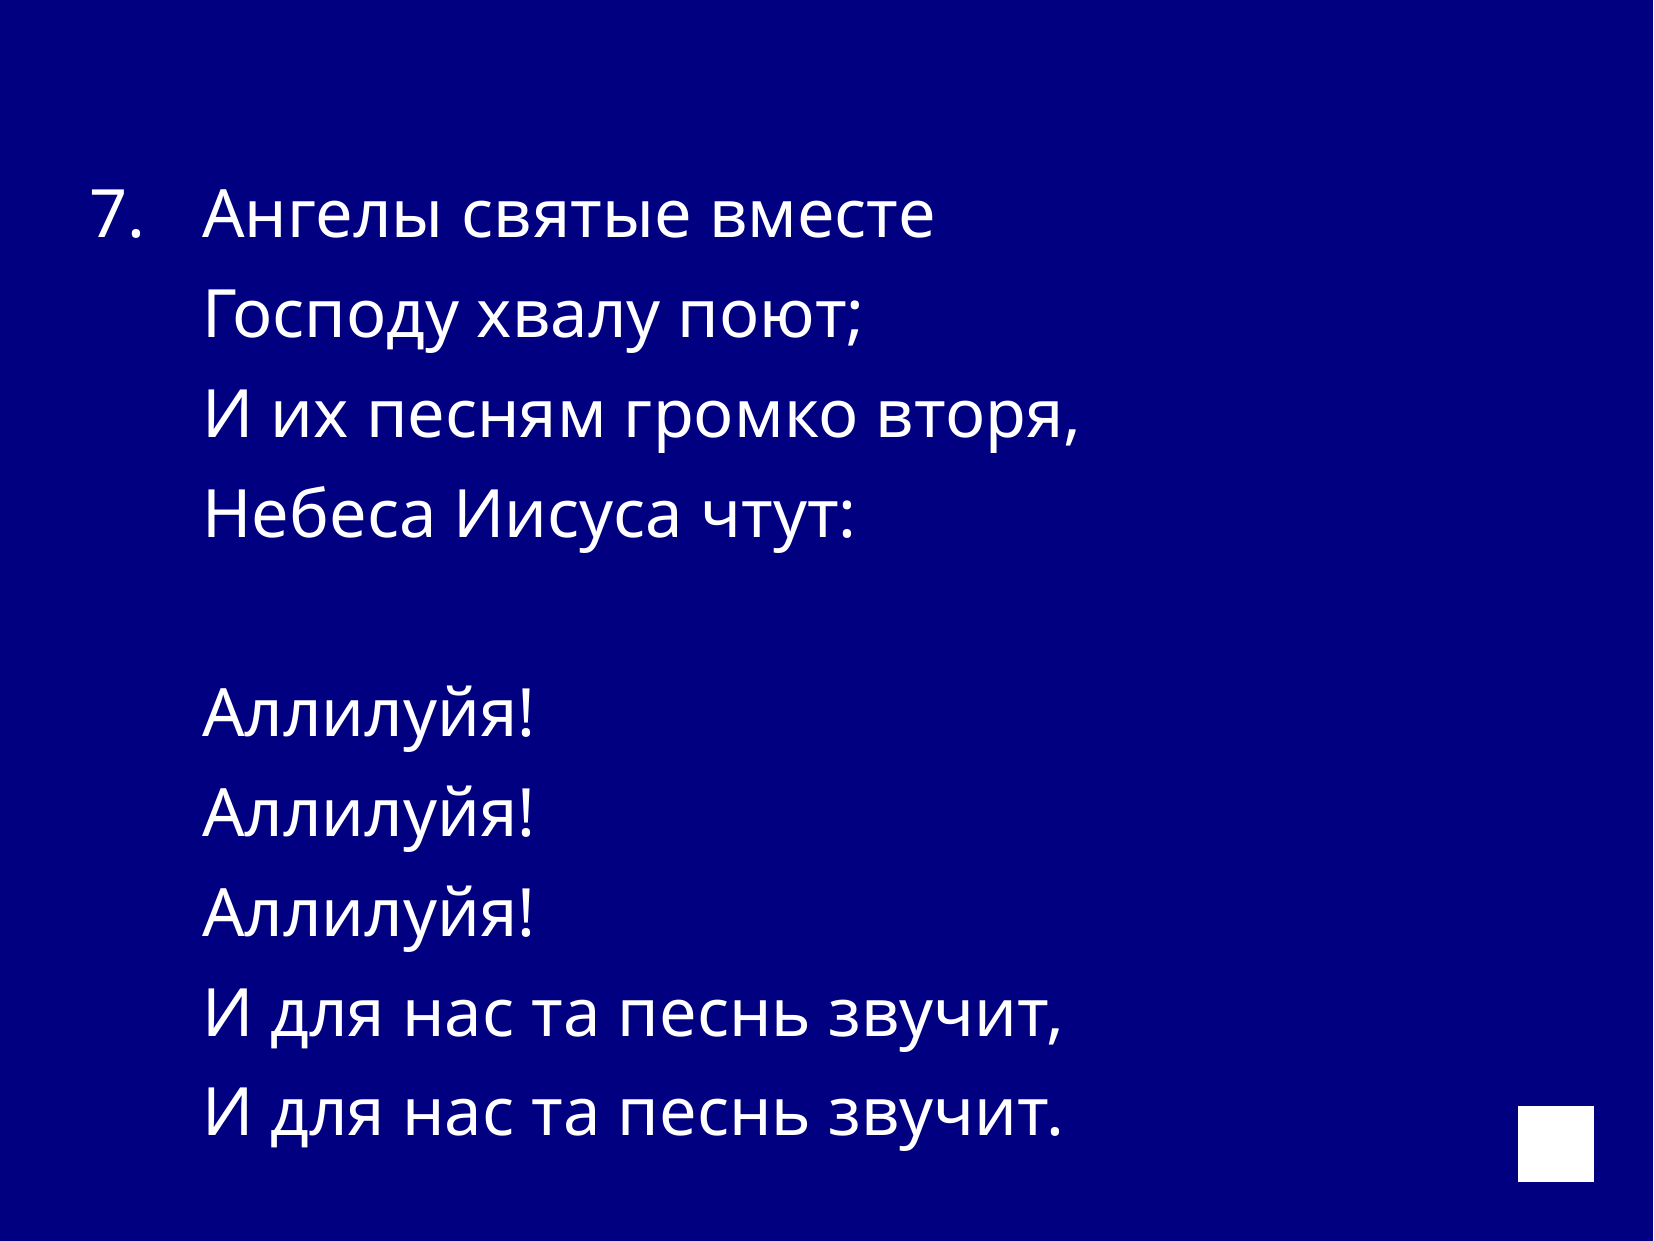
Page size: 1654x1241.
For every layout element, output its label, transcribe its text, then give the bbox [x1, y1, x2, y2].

text_box [1518, 1106, 1594, 1182]
text_box 7. Ангелы святые вместе Господу хвалу поют; И их песням громко вторя, Небеса Иисуса чтут: Аллилуйя! Аллилуйя! Аллилуйя! И для нас та песнь звучит, И для нас та песнь звучит. [75, 150, 1576, 1163]
